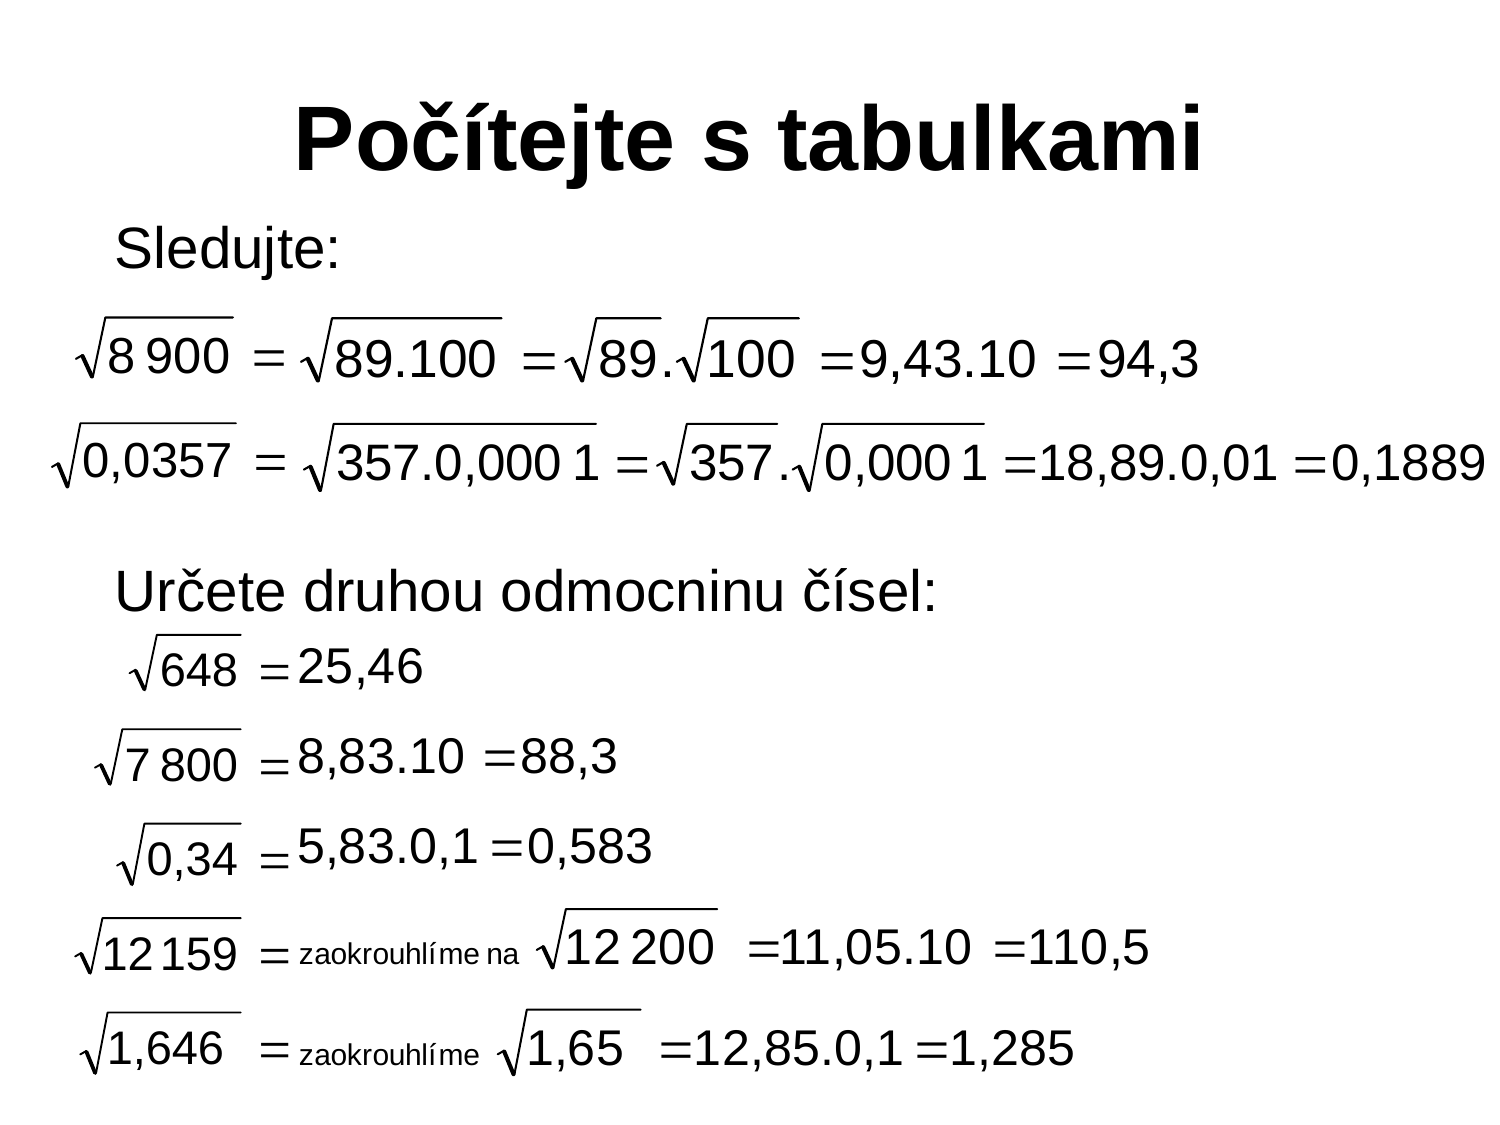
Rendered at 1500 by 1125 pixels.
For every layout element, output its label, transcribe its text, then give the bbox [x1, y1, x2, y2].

chart [289, 302, 1213, 399]
text_box Určete druhou odmocninu čísel: [100, 550, 1353, 634]
chart [64, 302, 288, 389]
text_box Sledujte: [100, 207, 1353, 291]
title Počítejte s tabulkami [75, 45, 1426, 233]
chart [64, 621, 1167, 1090]
chart [41, 408, 1500, 507]
